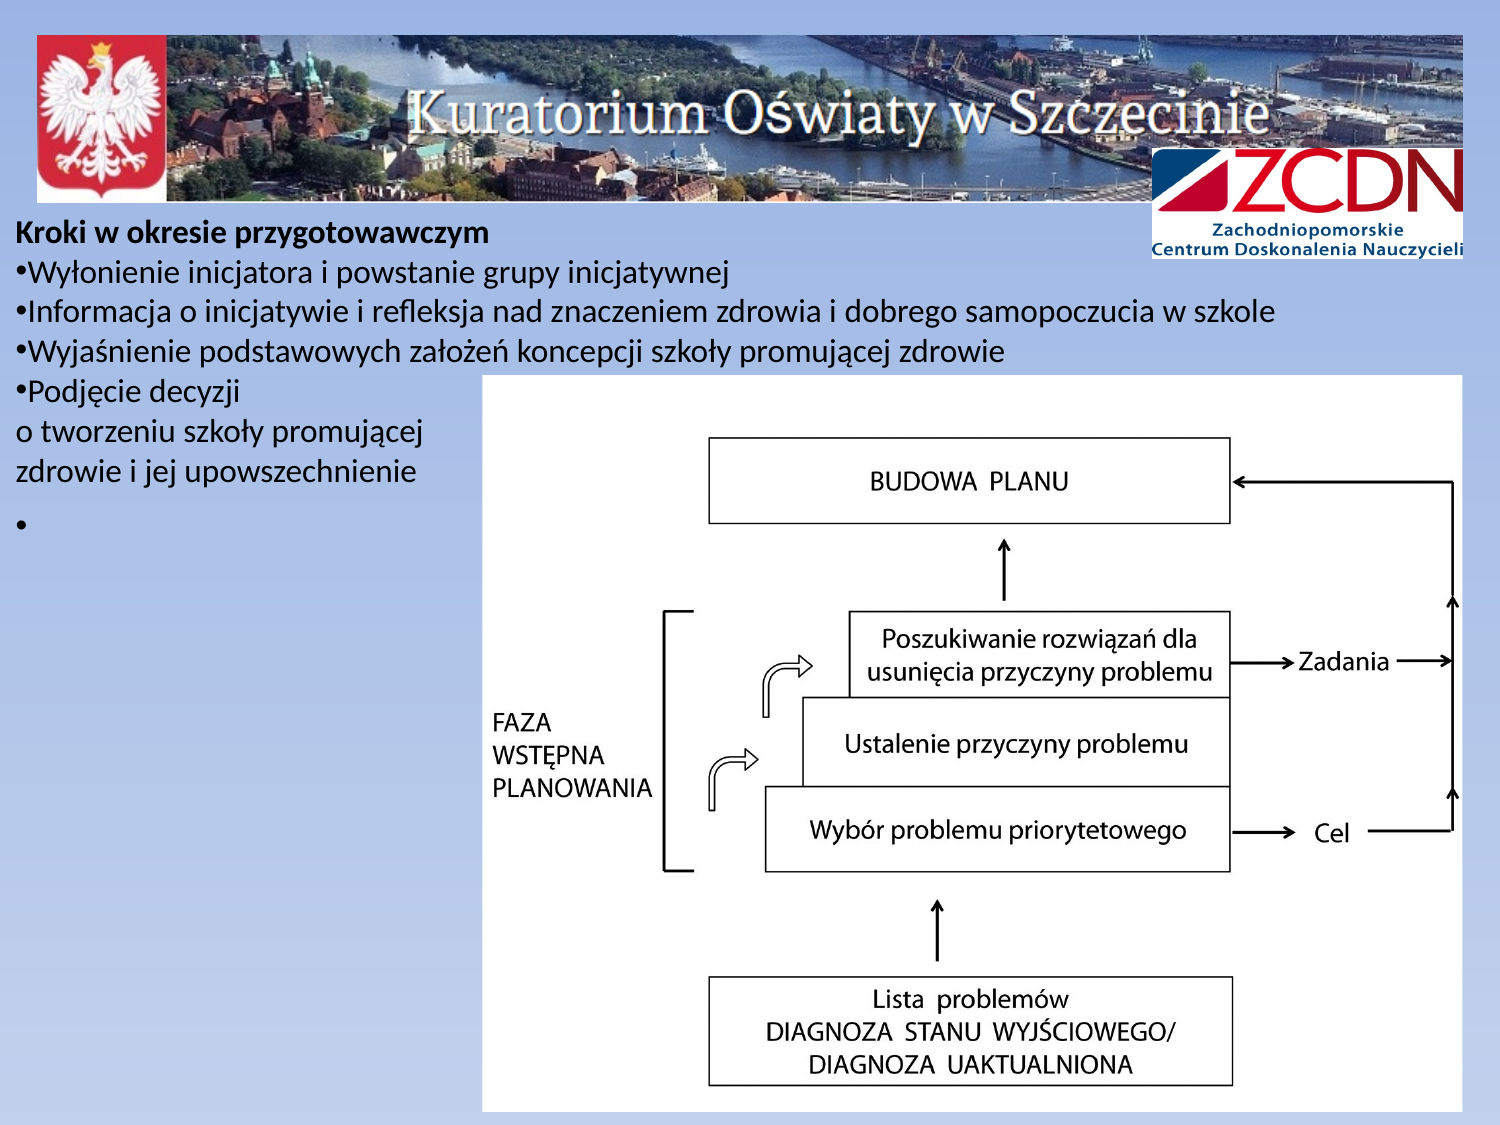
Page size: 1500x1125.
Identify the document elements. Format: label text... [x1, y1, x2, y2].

picture [37, 35, 1463, 259]
list Kroki w okresie przygotowawczym Wyłonienie inicjatora i powstanie grupy inicjatywnej Informacja o inicjatywie i refleksja nad znaczeniem zdrowia i dobrego samopoczucia w szkole Wyjaśnienie podstawowych założeń koncepcji szkoły promującej zdrowie Podjęcie decyzji o tworzeniu szkoły promującej zdrowie i jej upowszechnienie [0, 202, 1419, 1116]
picture [482, 375, 1463, 1112]
